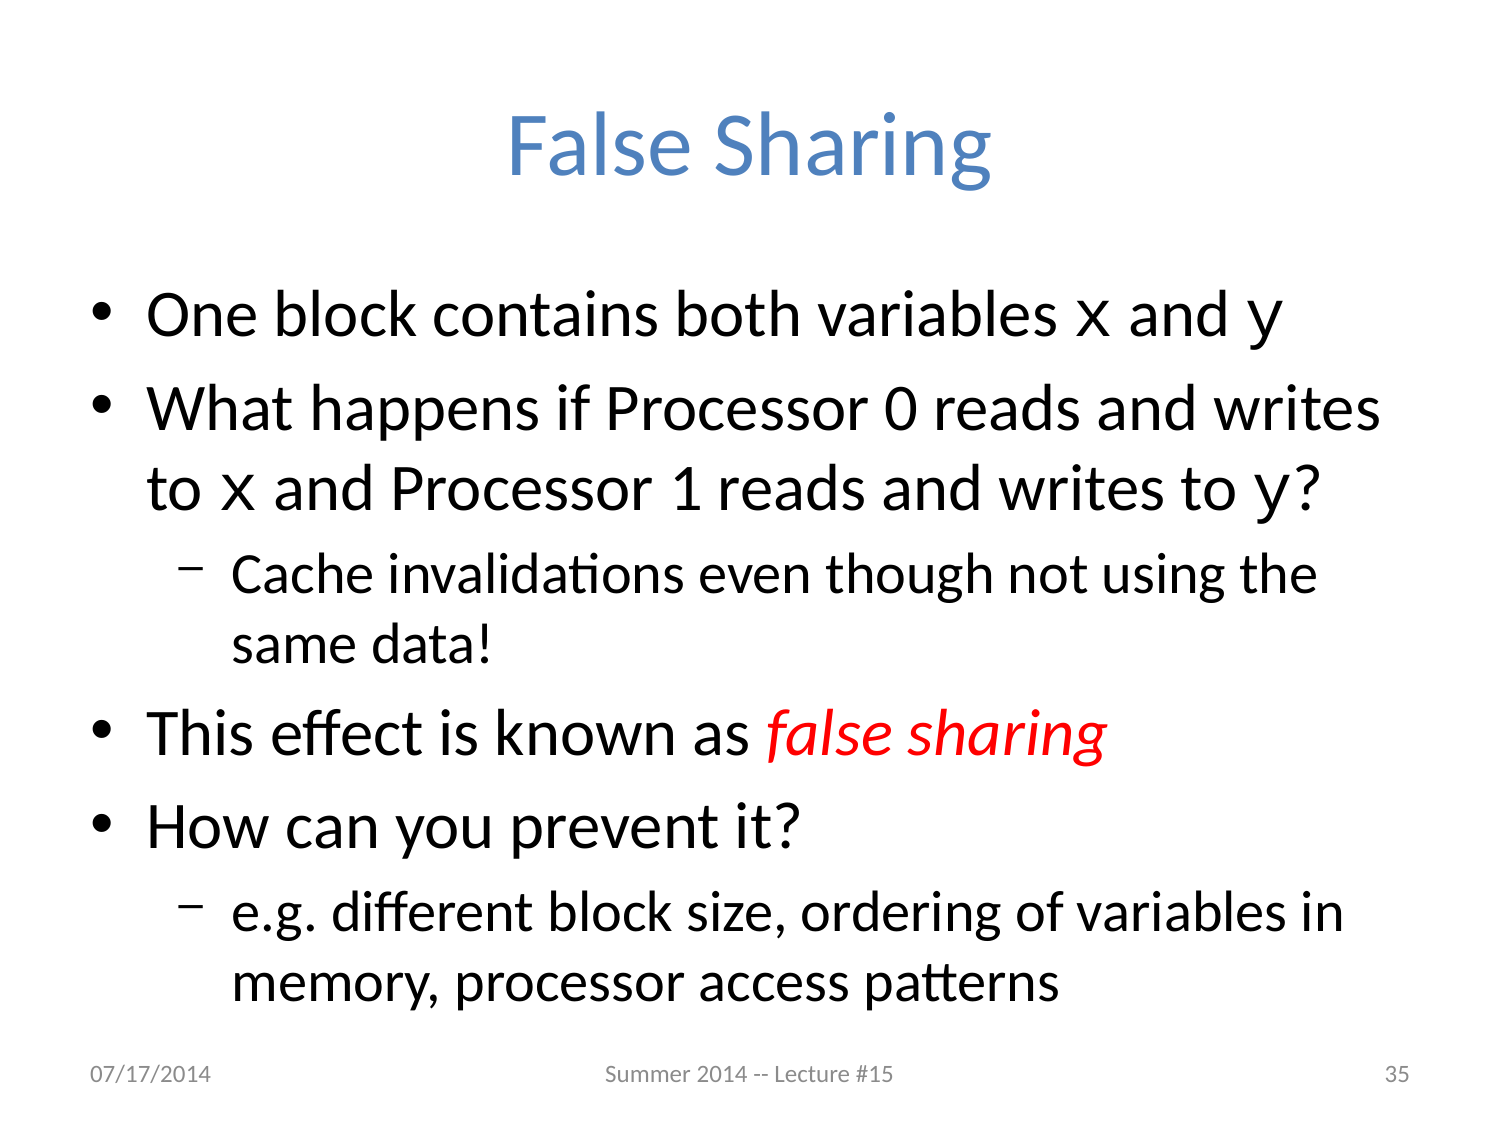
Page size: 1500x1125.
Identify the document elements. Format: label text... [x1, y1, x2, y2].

slide_number <number> [1074, 1042, 1425, 1103]
footer Summer 2014 -- Lecture #15 [512, 1042, 988, 1103]
title False Sharing [75, 45, 1425, 233]
list One block contains both variables x and y What happens if Processor 0 reads and writes to x and Processor 1 reads and writes to y? Cache invalidations even though not using the same data! This effect is known as false sharing How can you prevent it? e.g. different block size, ordering of variables in memory, processor access patterns [75, 262, 1425, 1073]
slide_number 07/17/2014 [75, 1042, 425, 1103]
